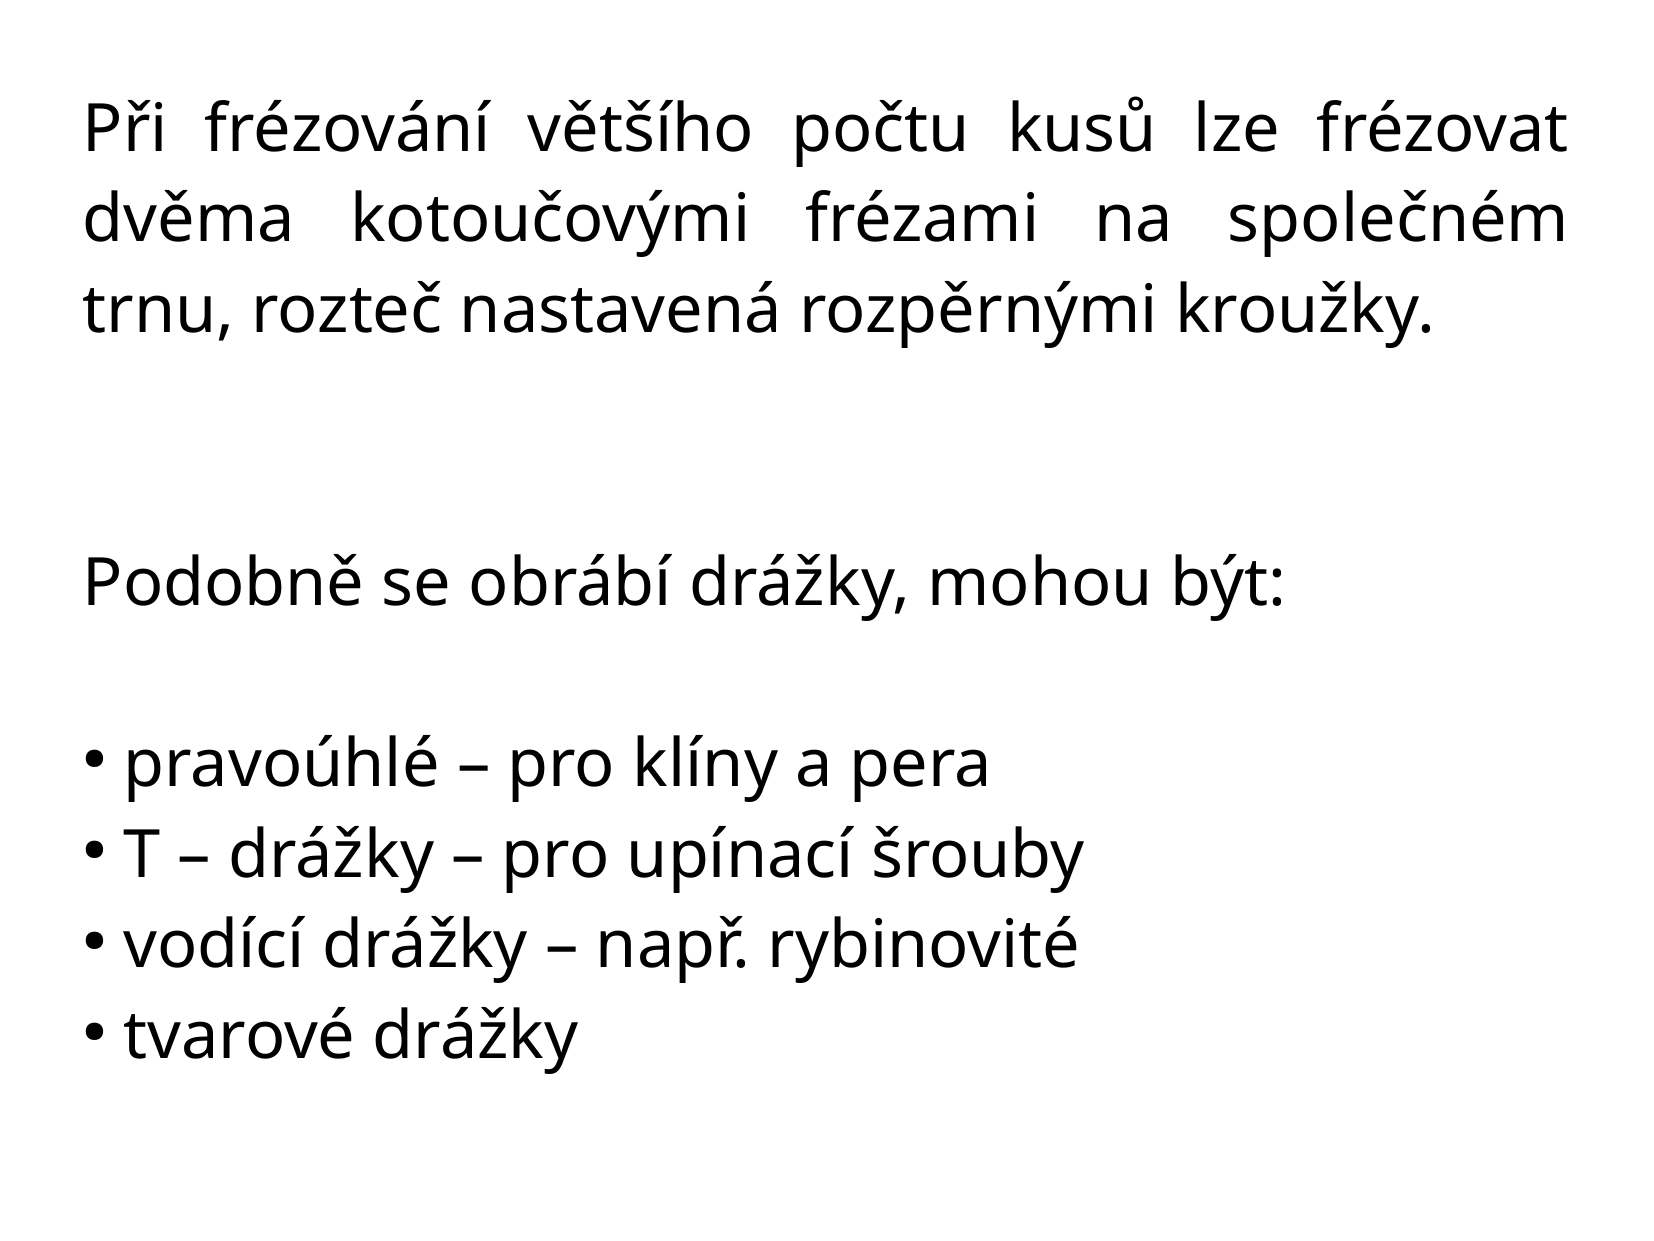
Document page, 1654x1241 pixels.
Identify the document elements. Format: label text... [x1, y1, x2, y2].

subtitle Při frézování většího počtu kusů lze frézovat dvěma kotoučovými frézami na společném trnu, rozteč nastavená rozpěrnými kroužky. Podobně se obrábí drážky, mohou být: pravoúhlé – pro klíny a pera T – drážky – pro upínací šrouby vodící drážky – např. rybinovité tvarové drážky [82, 56, 1571, 1102]
